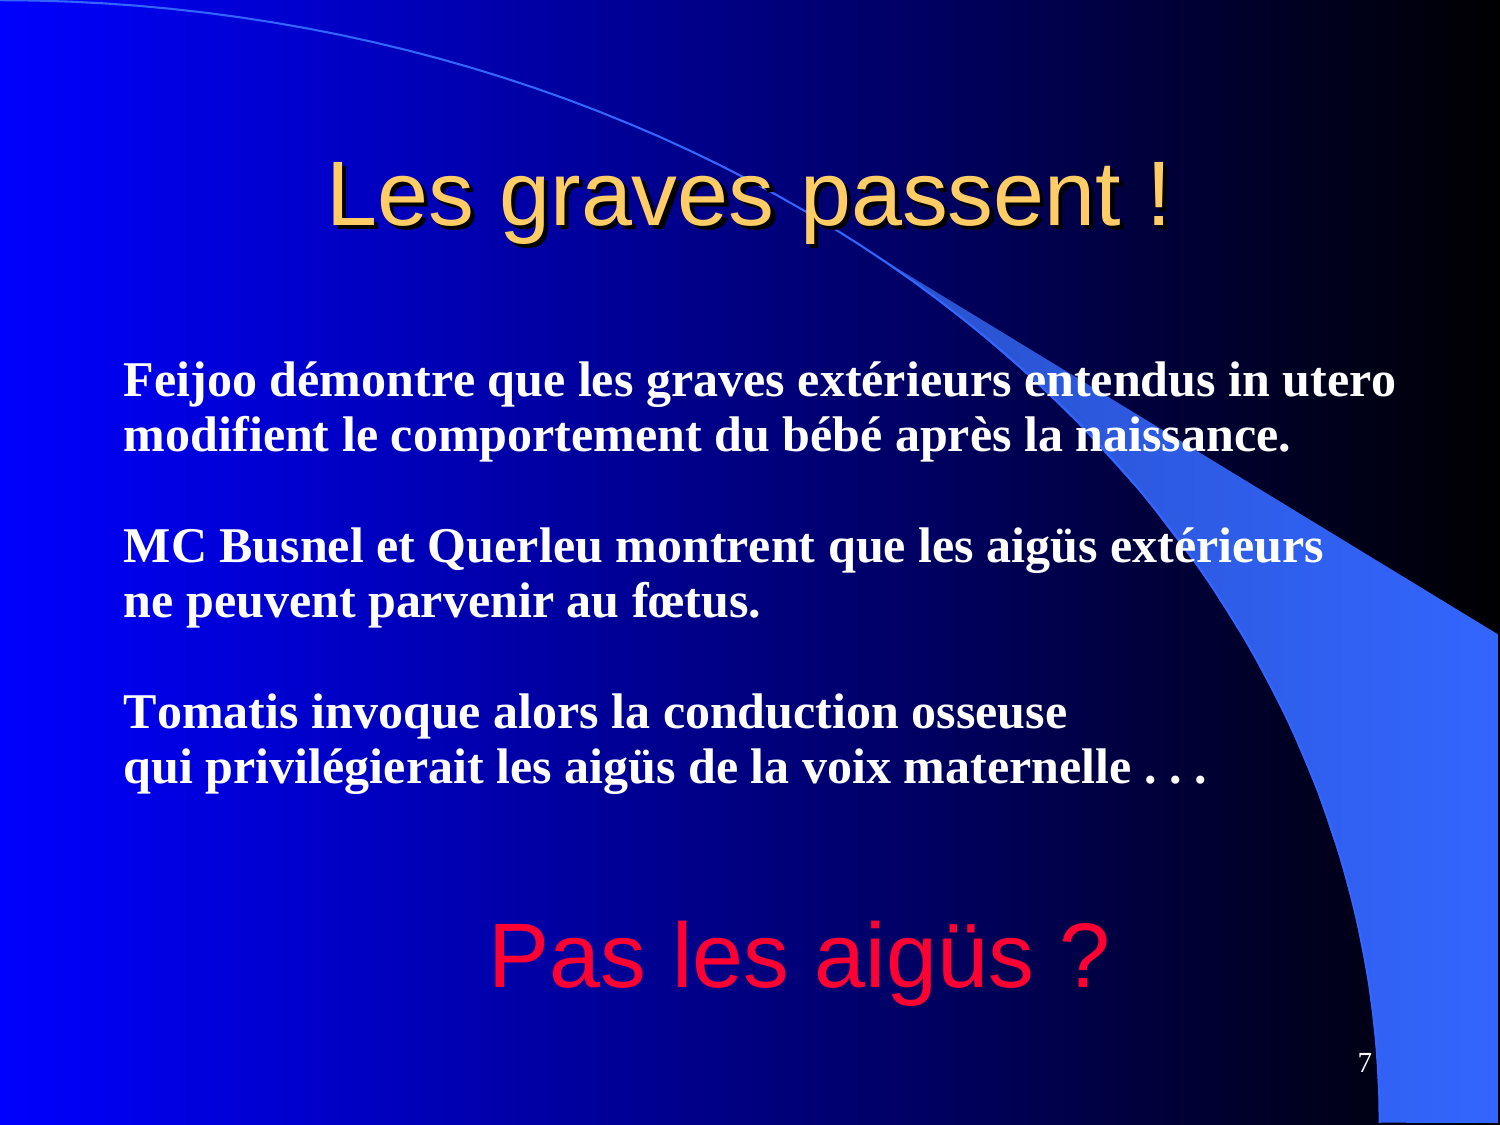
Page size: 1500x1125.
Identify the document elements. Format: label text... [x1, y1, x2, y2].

title Les graves passent ! [112, 99, 1388, 288]
text_box Pas les aigüs ? [162, 862, 1438, 1050]
text_box Feijoo démontre que les graves extérieurs entendus in utero modifient le comportement du bébé après la naissance. MC Busnel et Querleu montrent que les aigüs extérieurs ne peuvent parvenir au fœtus. Tomatis invoque alors la conduction osseuse qui privilégierait les aigüs de la voix maternelle . . . [109, 344, 1413, 858]
